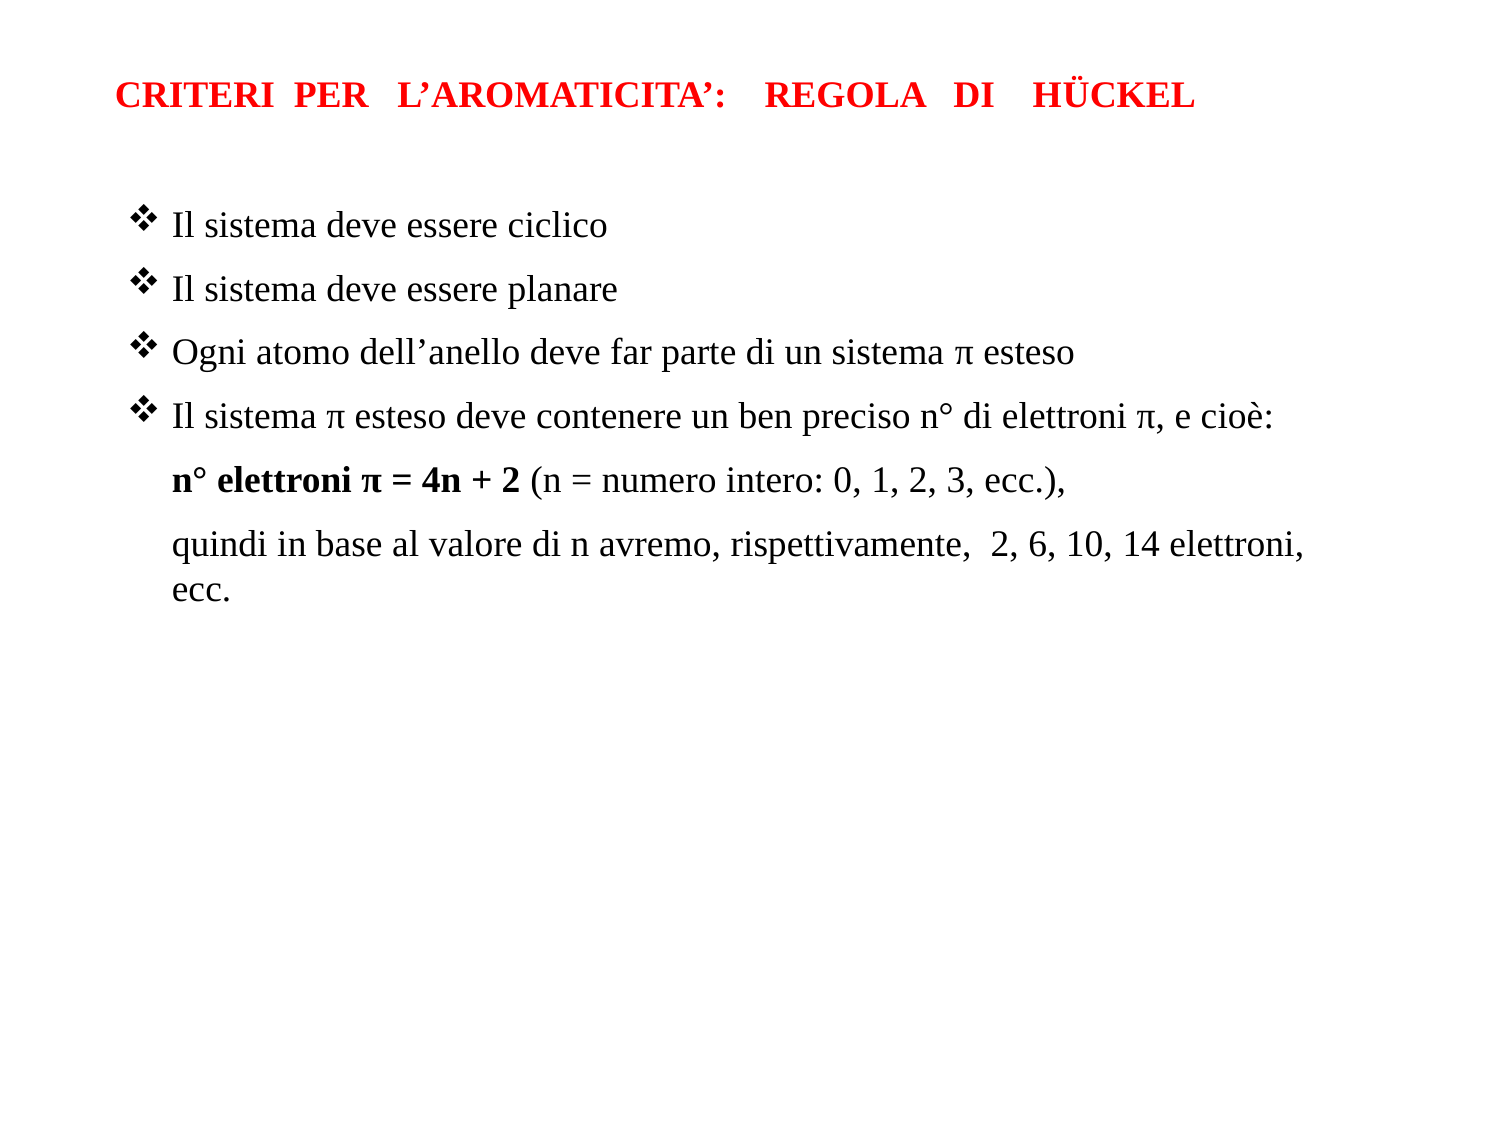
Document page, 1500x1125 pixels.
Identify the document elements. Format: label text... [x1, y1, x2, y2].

text_box Il sistema deve essere ciclico Il sistema deve essere planare Ogni atomo dell’anello deve far parte di un sistema π esteso Il sistema π esteso deve contenere un ben preciso n° di elettroni π, e cioè: n° elettroni π = 4n + 2 (n = numero intero: 0, 1, 2, 3, ecc.), quindi in base al valore di n avremo, rispettivamente, 2, 6, 10, 14 elettroni, ecc. [112, 192, 1388, 617]
text_box CRITERI PER L’AROMATICITA’: REGOLA DI HÜCKEL [100, 62, 1246, 123]
